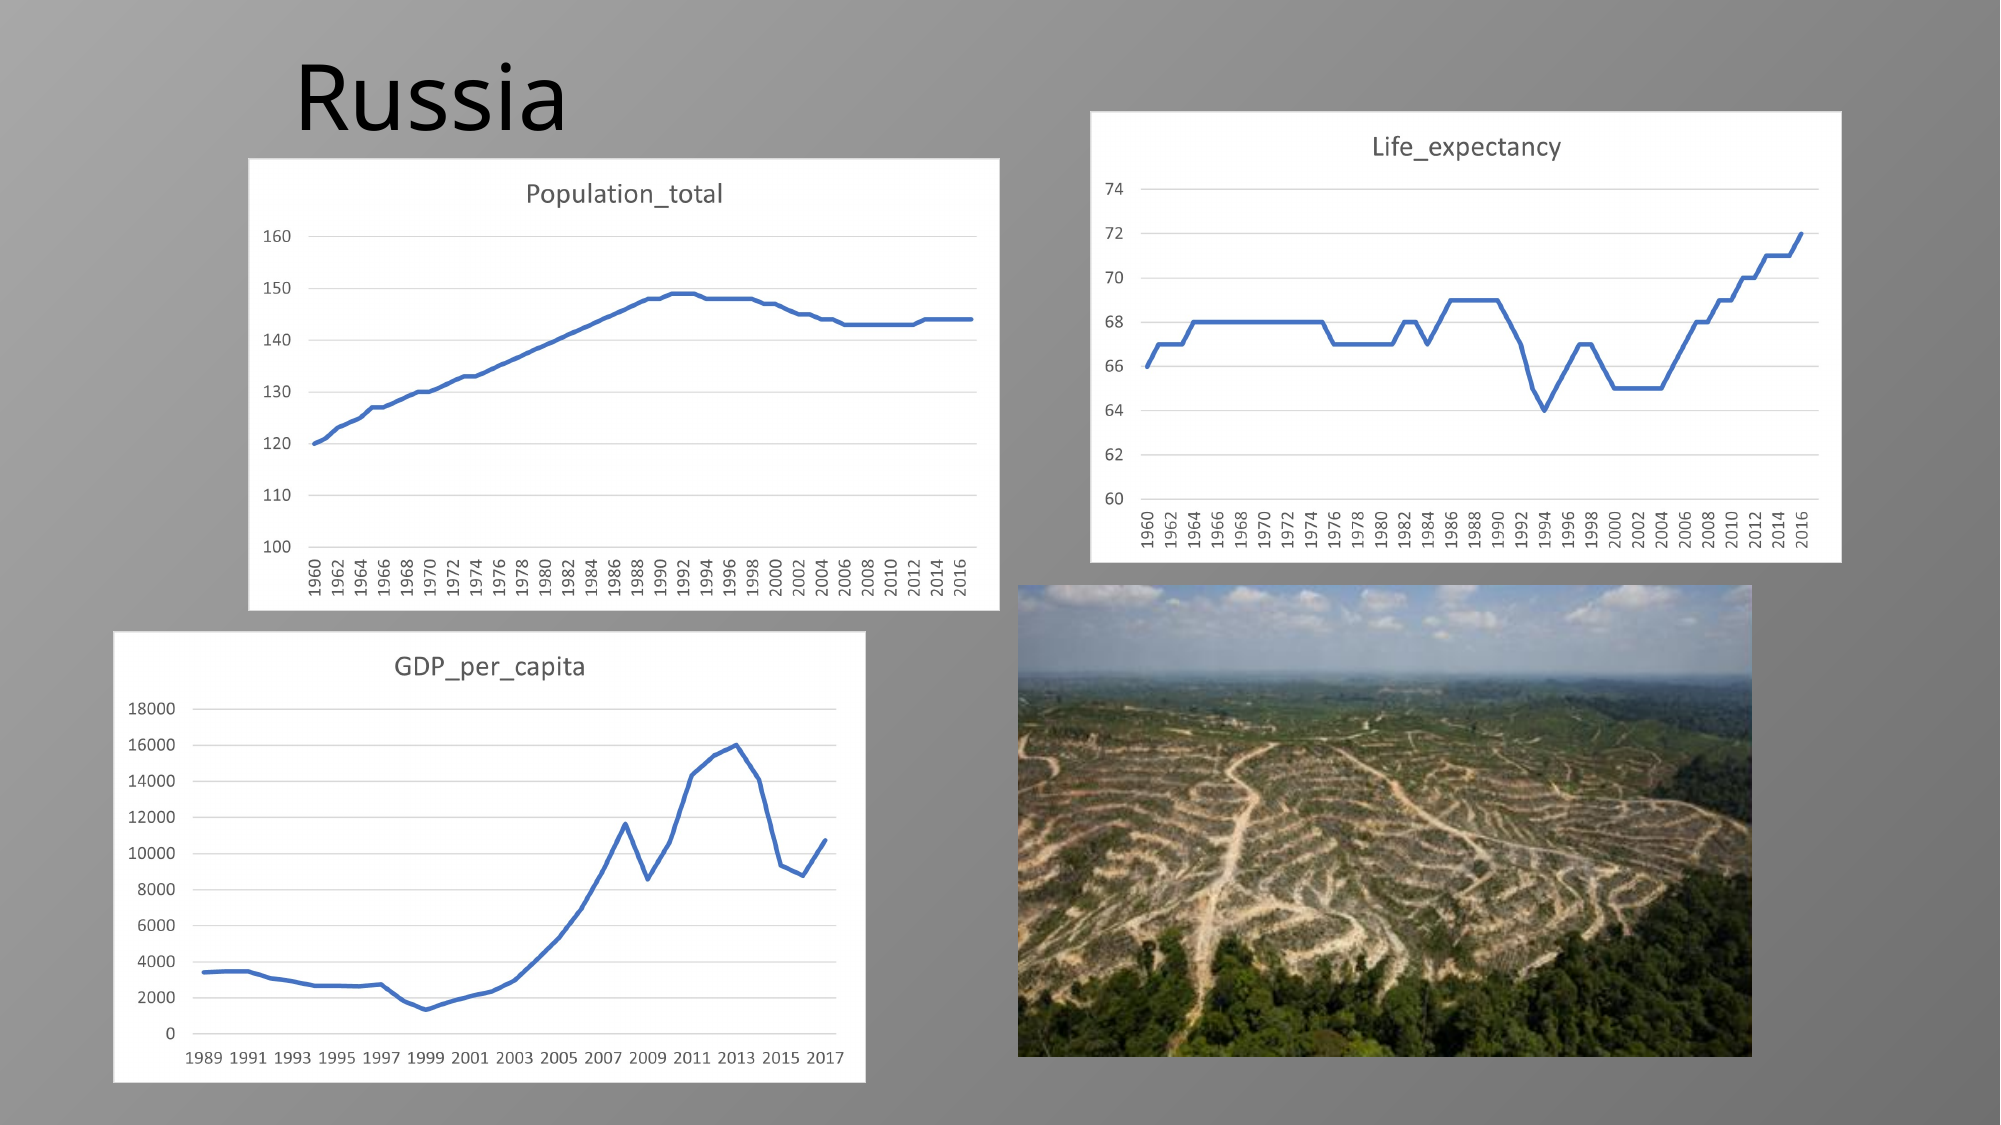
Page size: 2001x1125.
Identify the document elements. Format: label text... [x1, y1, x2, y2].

picture [1090, 111, 1842, 563]
picture [248, 158, 1000, 611]
picture [1018, 585, 1752, 1057]
picture [113, 631, 866, 1083]
title Russia [278, 23, 760, 158]
